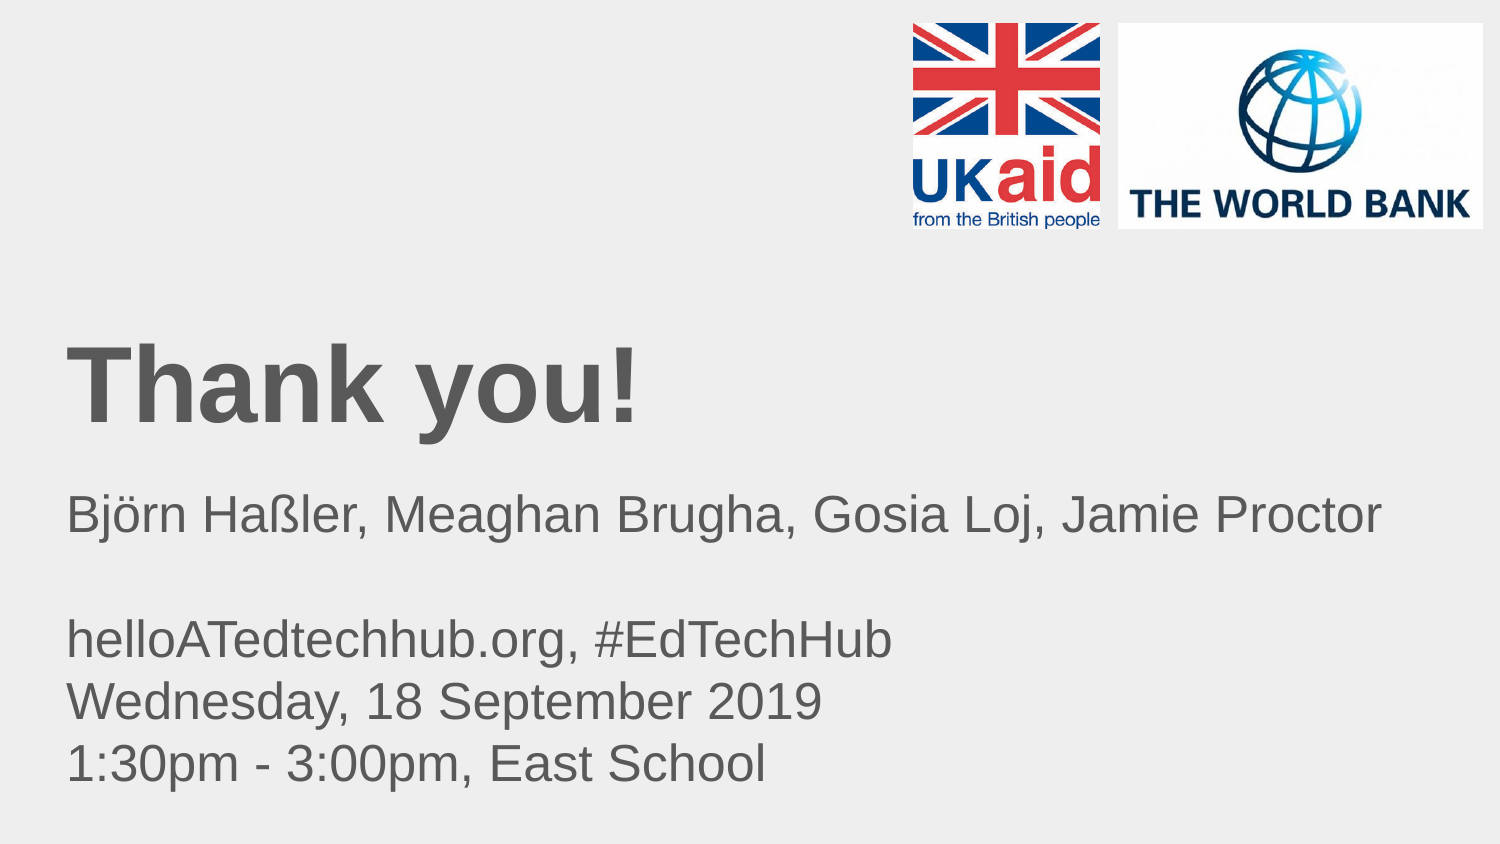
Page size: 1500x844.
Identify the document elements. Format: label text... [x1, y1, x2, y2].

subtitle Björn Haßler, Meaghan Brugha, Gosia Loj, Jamie Proctor helloATedtechhub.org, #EdTechHub Wednesday, 18 September 2019 1:30pm - 3:00pm, East School [51, 464, 1449, 812]
picture [913, 23, 1100, 229]
title Thank you! [51, 122, 1449, 459]
picture [1118, 23, 1483, 229]
